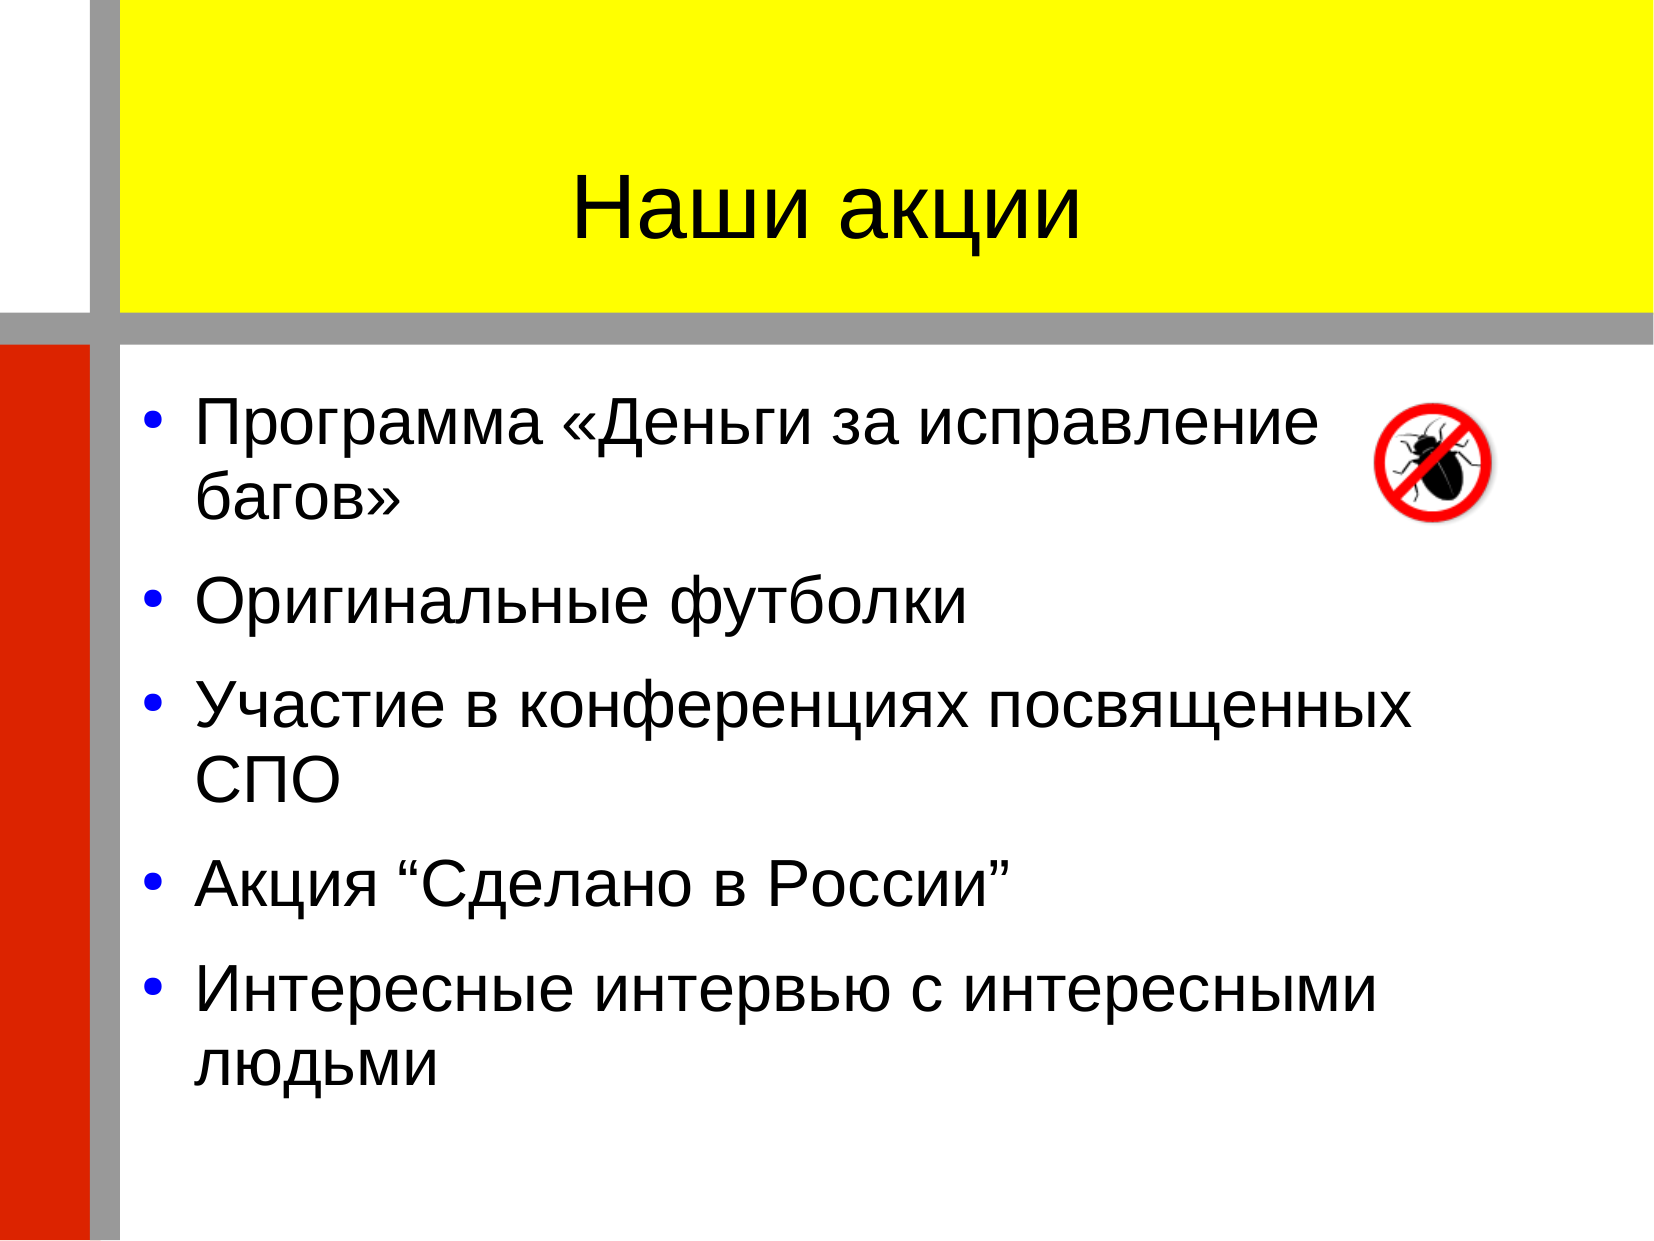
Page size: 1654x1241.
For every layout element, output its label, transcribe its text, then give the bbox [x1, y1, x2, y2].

title Наши акции [121, 102, 1534, 311]
list Программа «Деньги за исправление багов» Оригинальные футболки Участие в конференциях посвященных СПО Акция “Сделано в России” Интересные интервью с интересными людьми [123, 383, 1536, 1241]
picture [1368, 394, 1506, 532]
